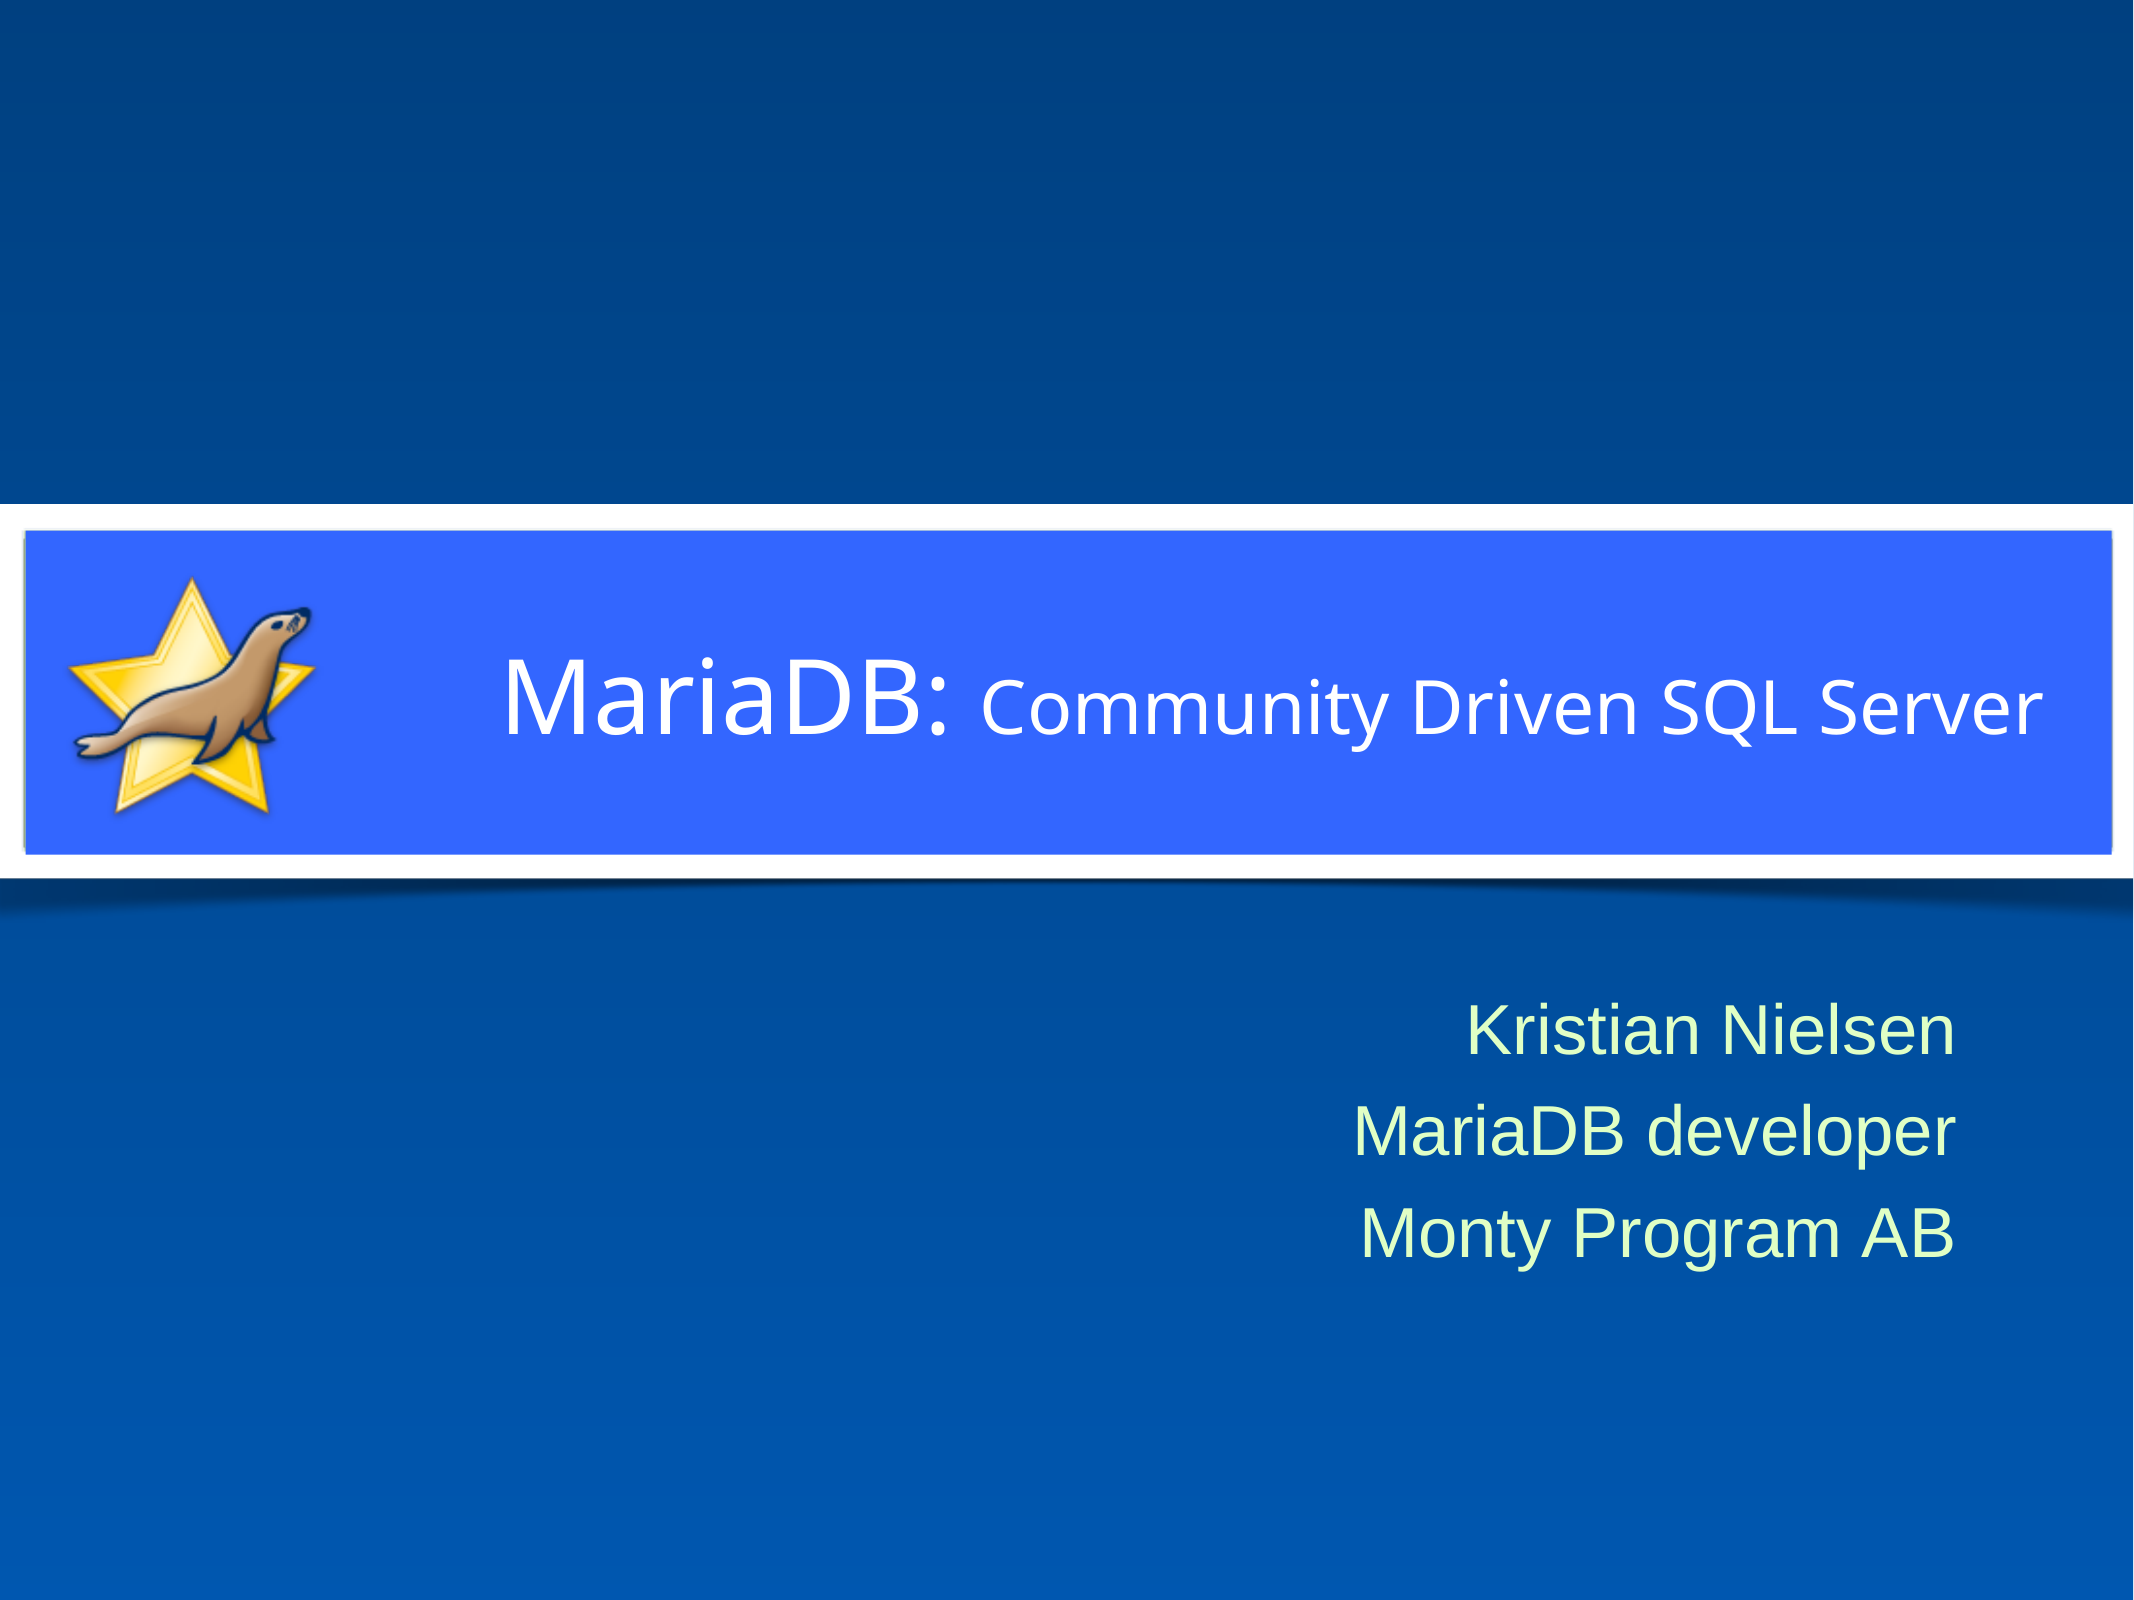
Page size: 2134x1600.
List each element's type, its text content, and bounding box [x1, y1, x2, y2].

text_box Kristian Nielsen MariaDB developer Monty Program AB [487, 974, 1975, 1375]
title MariaDB: Community Driven SQL Server [337, 562, 2063, 826]
picture [0, 504, 2134, 923]
